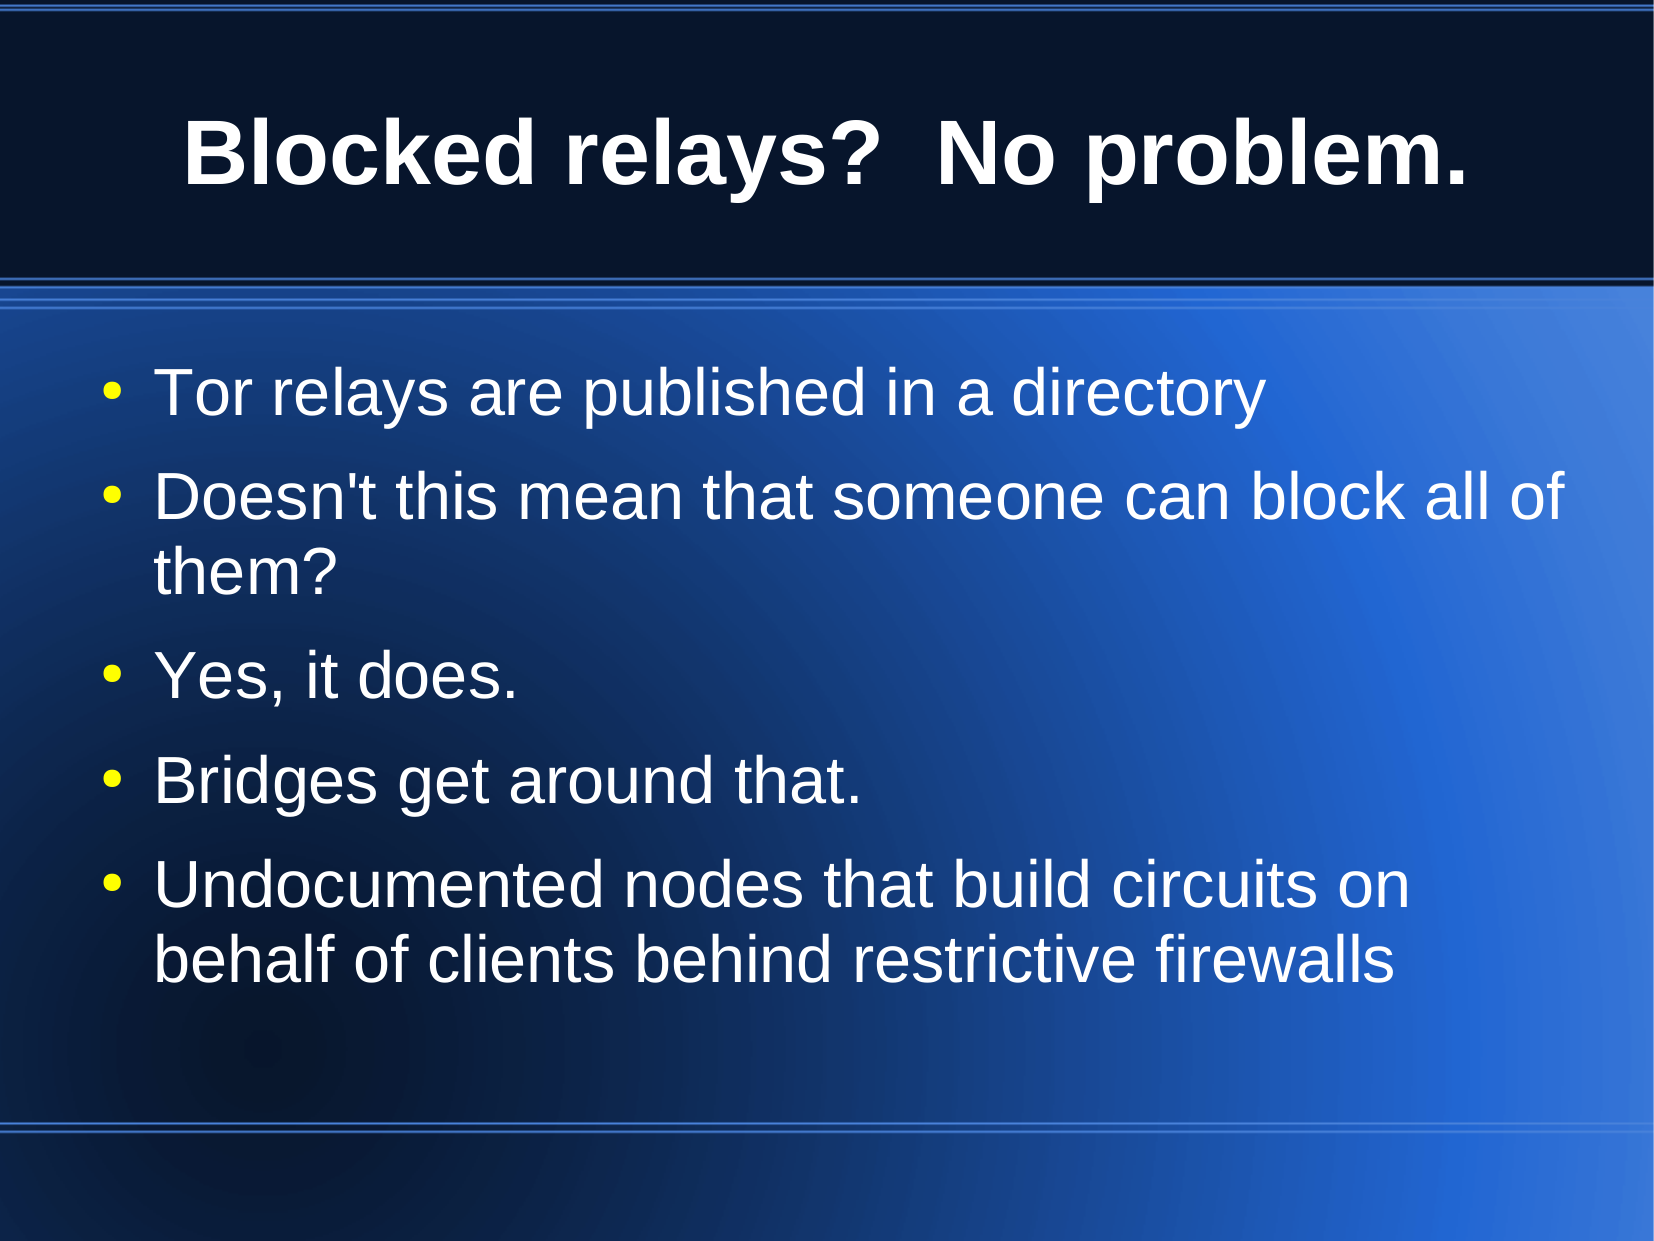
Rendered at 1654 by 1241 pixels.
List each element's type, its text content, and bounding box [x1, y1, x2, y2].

title Blocked relays? No problem. [82, 49, 1571, 257]
picture [0, 0, 1654, 1241]
list Tor relays are published in a directory Doesn't this mean that someone can block all of them? Yes, it does. Bridges get around that. Undocumented nodes that build circuits on behalf of clients behind restrictive firewalls [82, 355, 1571, 1043]
